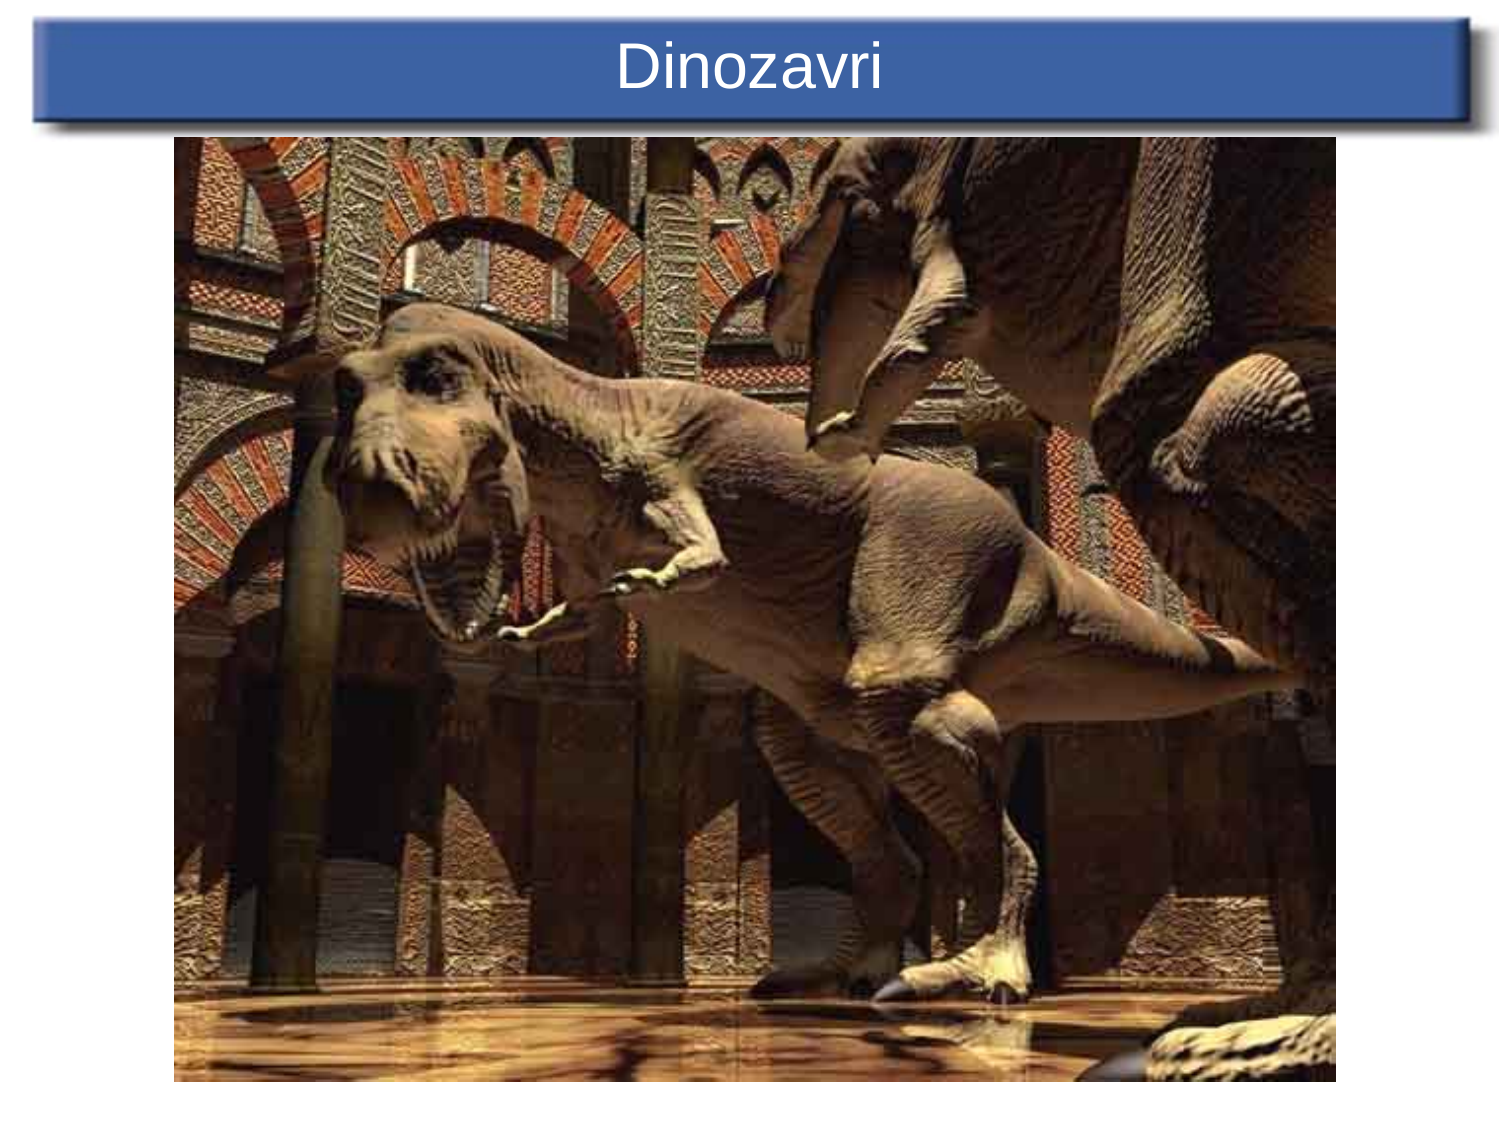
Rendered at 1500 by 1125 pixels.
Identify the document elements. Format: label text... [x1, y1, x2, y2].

picture [31, 114, 1499, 1082]
title Dinozavri [0, 12, 1500, 114]
